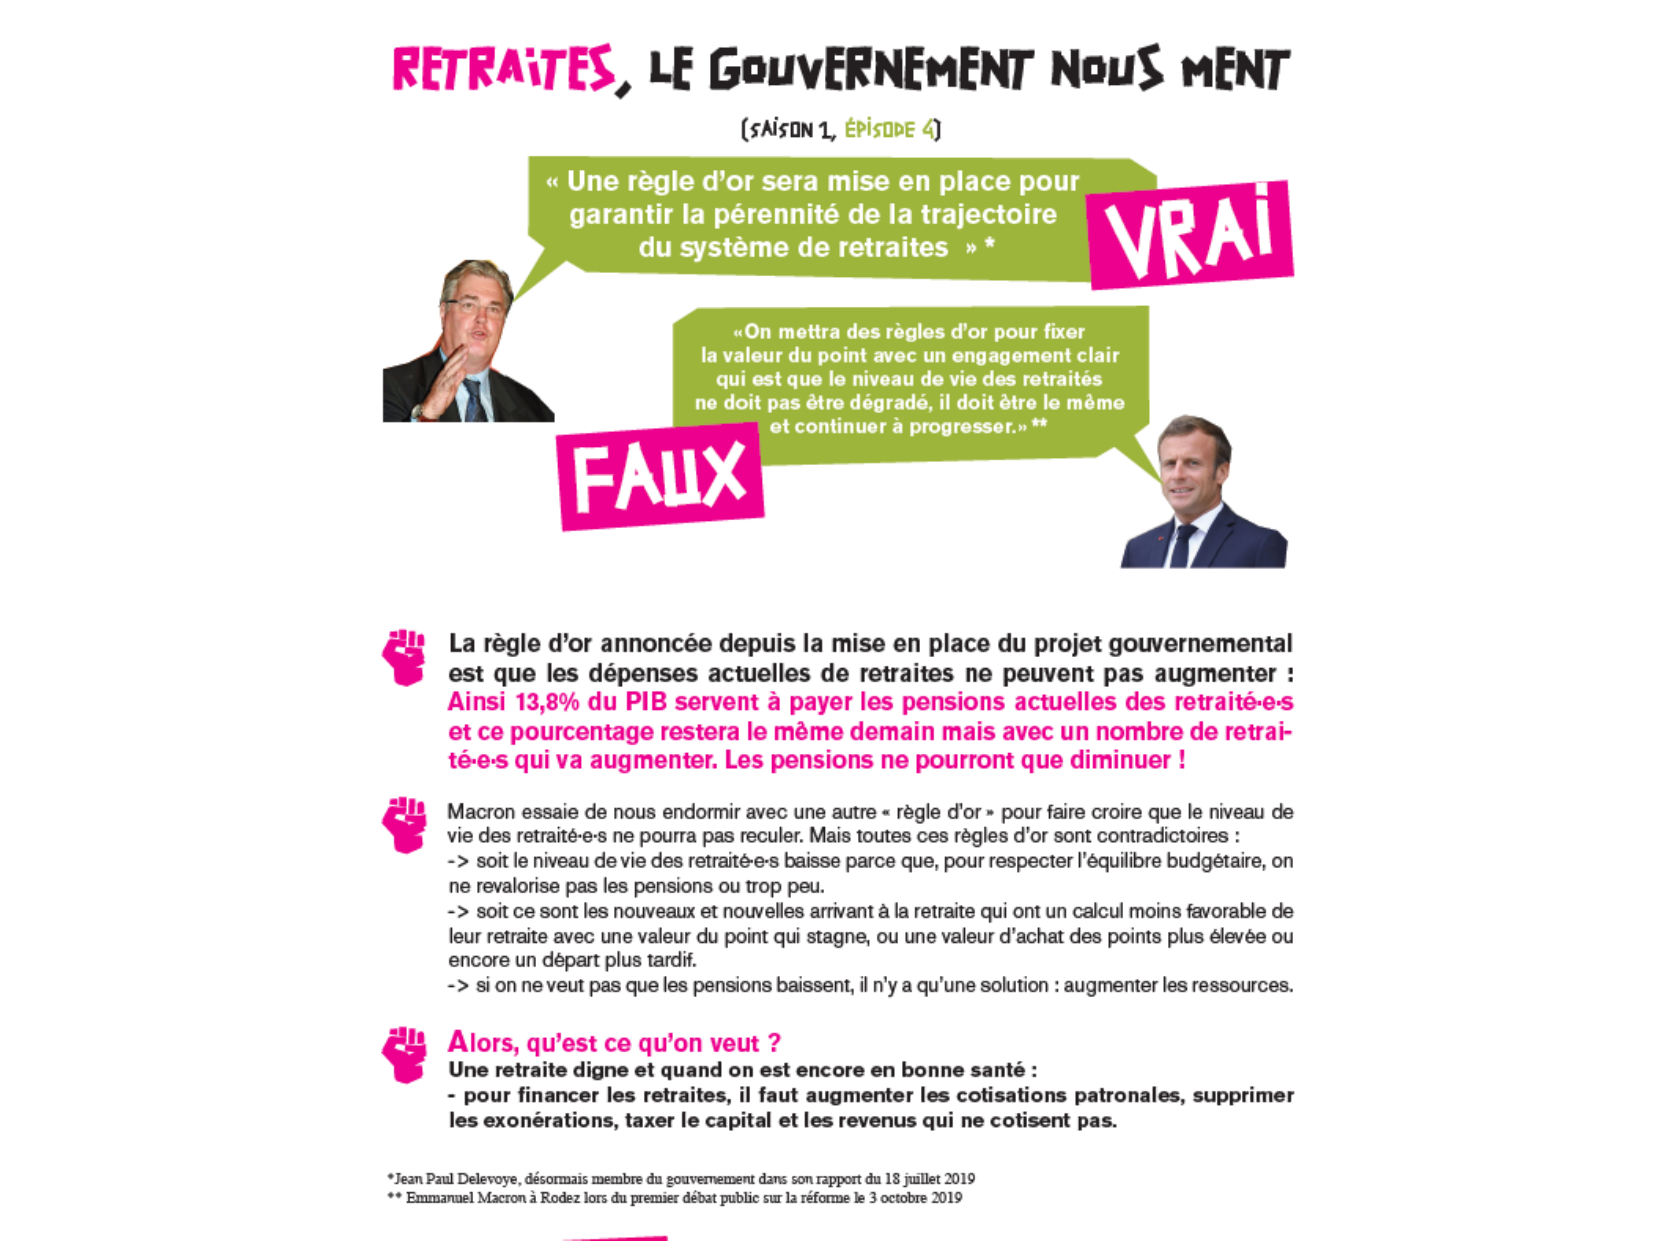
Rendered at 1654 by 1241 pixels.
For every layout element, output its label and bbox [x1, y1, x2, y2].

picture [366, 0, 1304, 1241]
